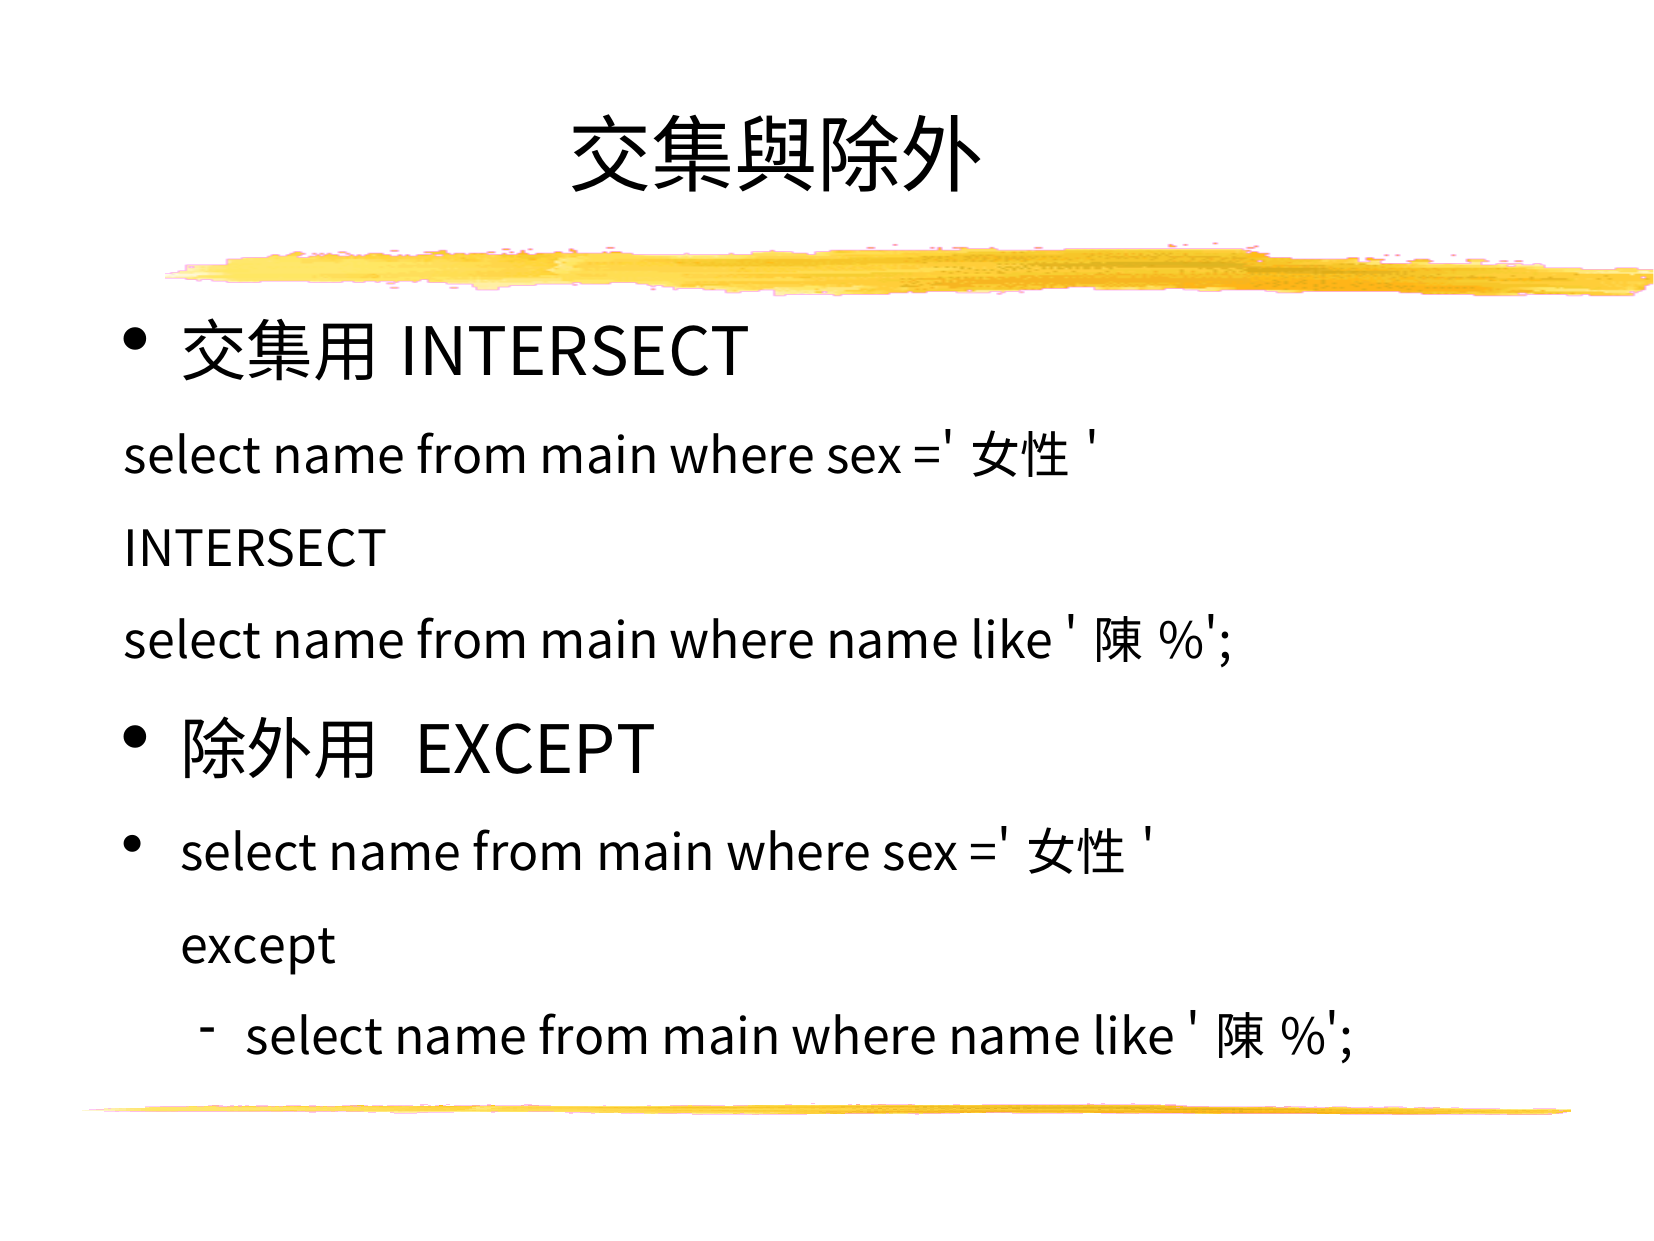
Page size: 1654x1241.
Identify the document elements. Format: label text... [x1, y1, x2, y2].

title 交集與除外 [73, 39, 1479, 249]
list 交集用INTERSECT select name from main where sex ='女性' INTERSECT select name from main where name like '陳%'; 除外用 EXCEPT select name from main where sex ='女性' except select name from main where name like '陳%'; [124, 290, 1530, 1075]
picture [82, 1102, 1571, 1117]
picture [165, 237, 1654, 308]
